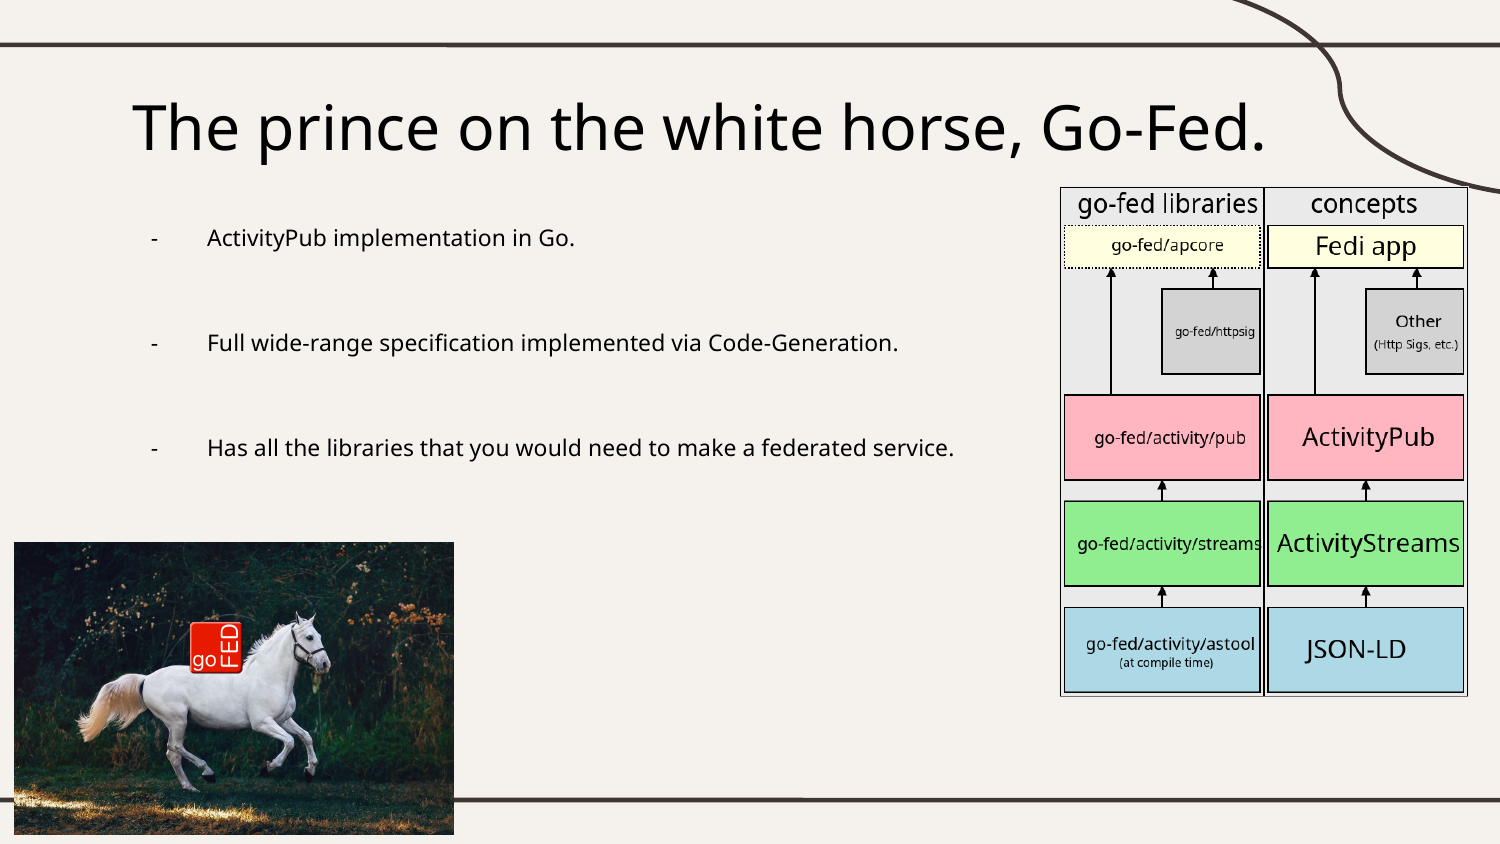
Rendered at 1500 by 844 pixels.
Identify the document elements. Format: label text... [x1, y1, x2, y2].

picture [14, 542, 454, 836]
list ActivityPub implementation in Go. Full wide-range specification implemented via Code-Generation. Has all the libraries that you would need to make a federated service. [116, 208, 1383, 750]
picture [1059, 186, 1469, 697]
title The prince on the white horse, Go-Fed. [116, 72, 1349, 167]
